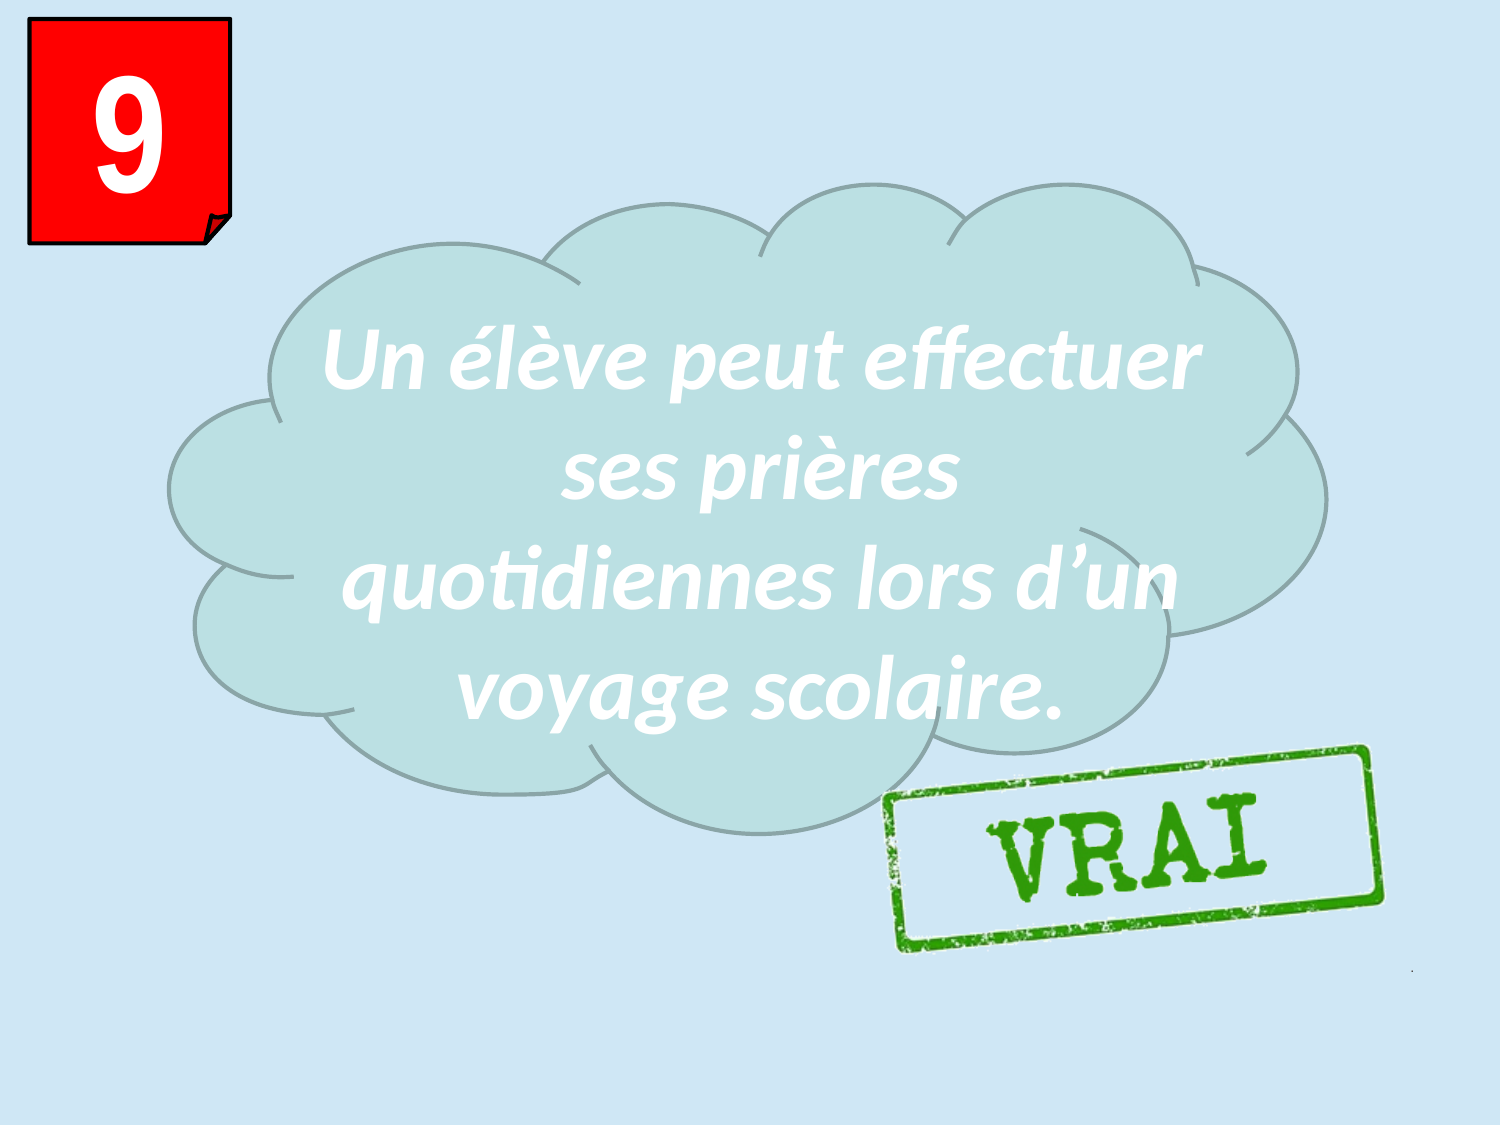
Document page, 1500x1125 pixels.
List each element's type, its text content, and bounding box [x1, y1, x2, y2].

text_box [168, 306, 301, 714]
picture [856, 734, 1413, 972]
text_box [318, 184, 1327, 623]
text_box [29, 234, 214, 244]
text_box Un élève peut effectuer ses prières quotidiennes lors d’un voyage scolaire. [301, 290, 1223, 746]
text_box [354, 746, 856, 835]
text_box 9 [29, 18, 231, 234]
